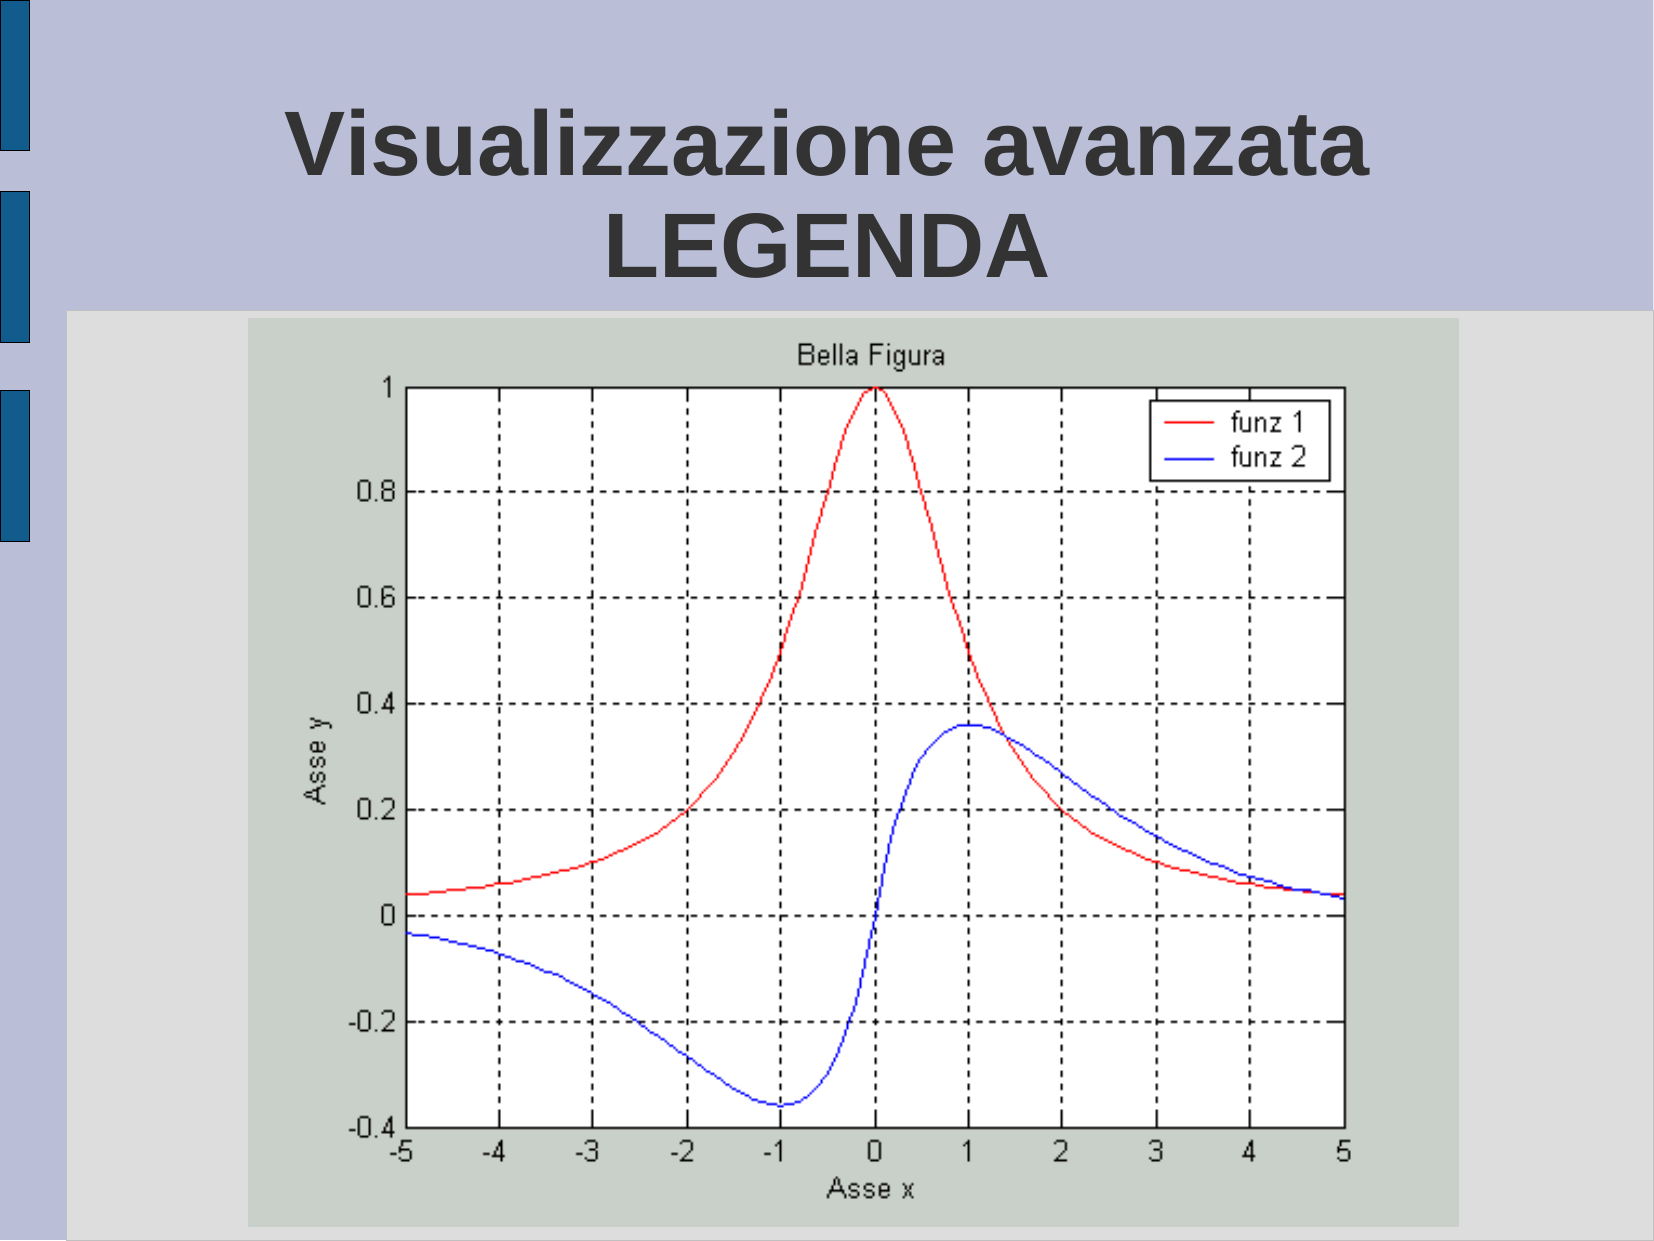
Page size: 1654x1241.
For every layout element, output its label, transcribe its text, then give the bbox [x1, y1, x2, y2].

picture [248, 318, 1459, 1227]
title Visualizzazione avanzata LEGENDA [121, 91, 1534, 299]
